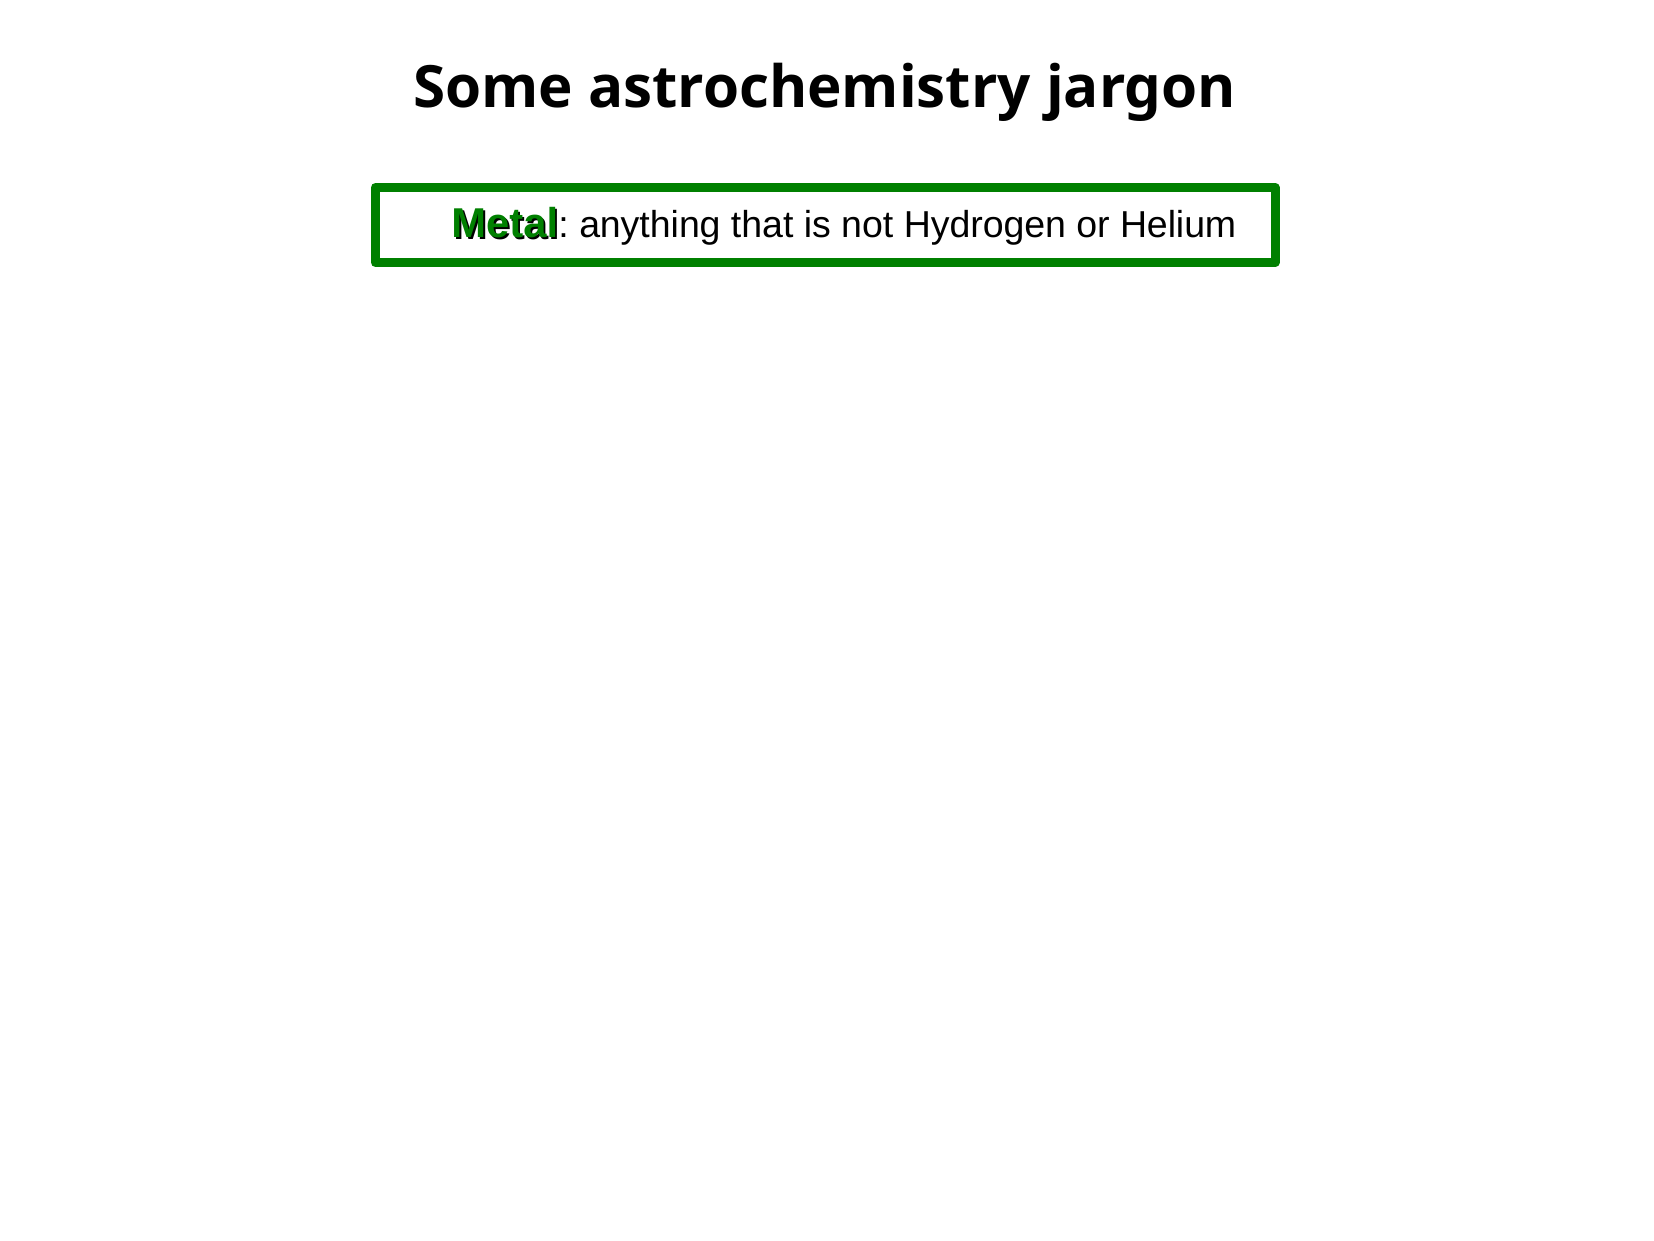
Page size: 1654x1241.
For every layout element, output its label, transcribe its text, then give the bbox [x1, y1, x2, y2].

text_box Metal: anything that is not Hydrogen or Helium [150, 192, 1538, 338]
text_box [375, 187, 1276, 192]
text_box Some astrochemistry jargon [262, 37, 1388, 134]
